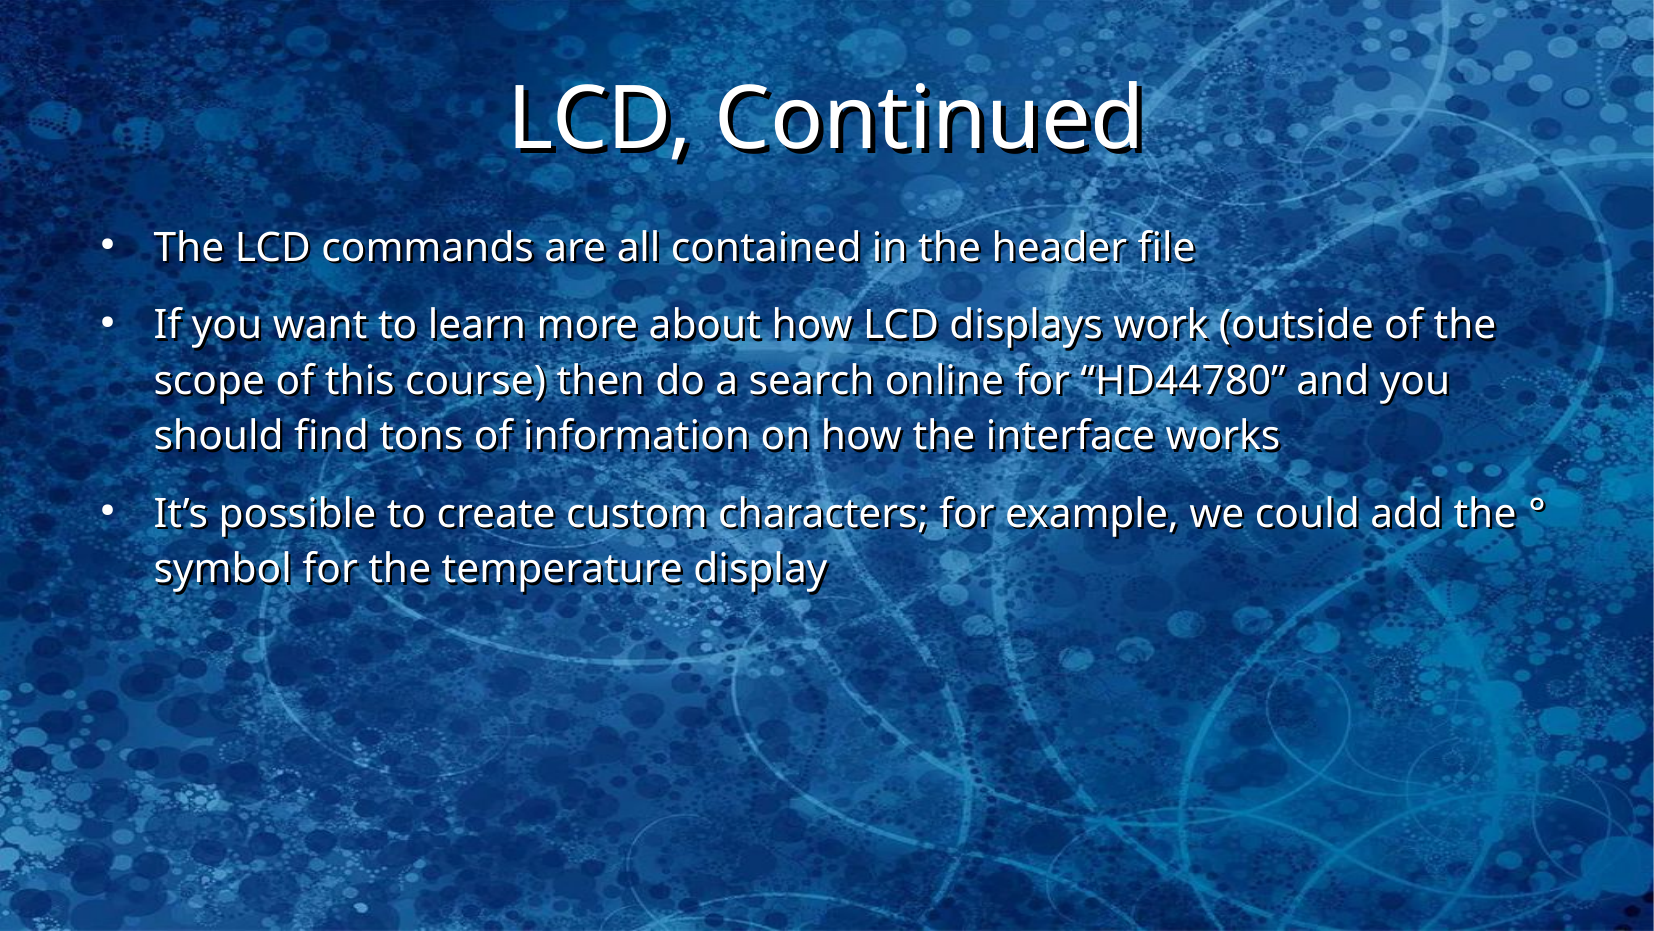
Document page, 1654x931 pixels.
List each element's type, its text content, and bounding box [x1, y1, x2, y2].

title LCD, Continued [82, 37, 1571, 193]
list The LCD commands are all contained in the header file If you want to learn more about how LCD displays work (outside of the scope of this course) then do a search online for “HD44780” and you should find tons of information on how the interface works It’s possible to create custom characters; for example, we could add the ° symbol for the temperature display [82, 217, 1571, 758]
picture [0, 0, 1654, 931]
